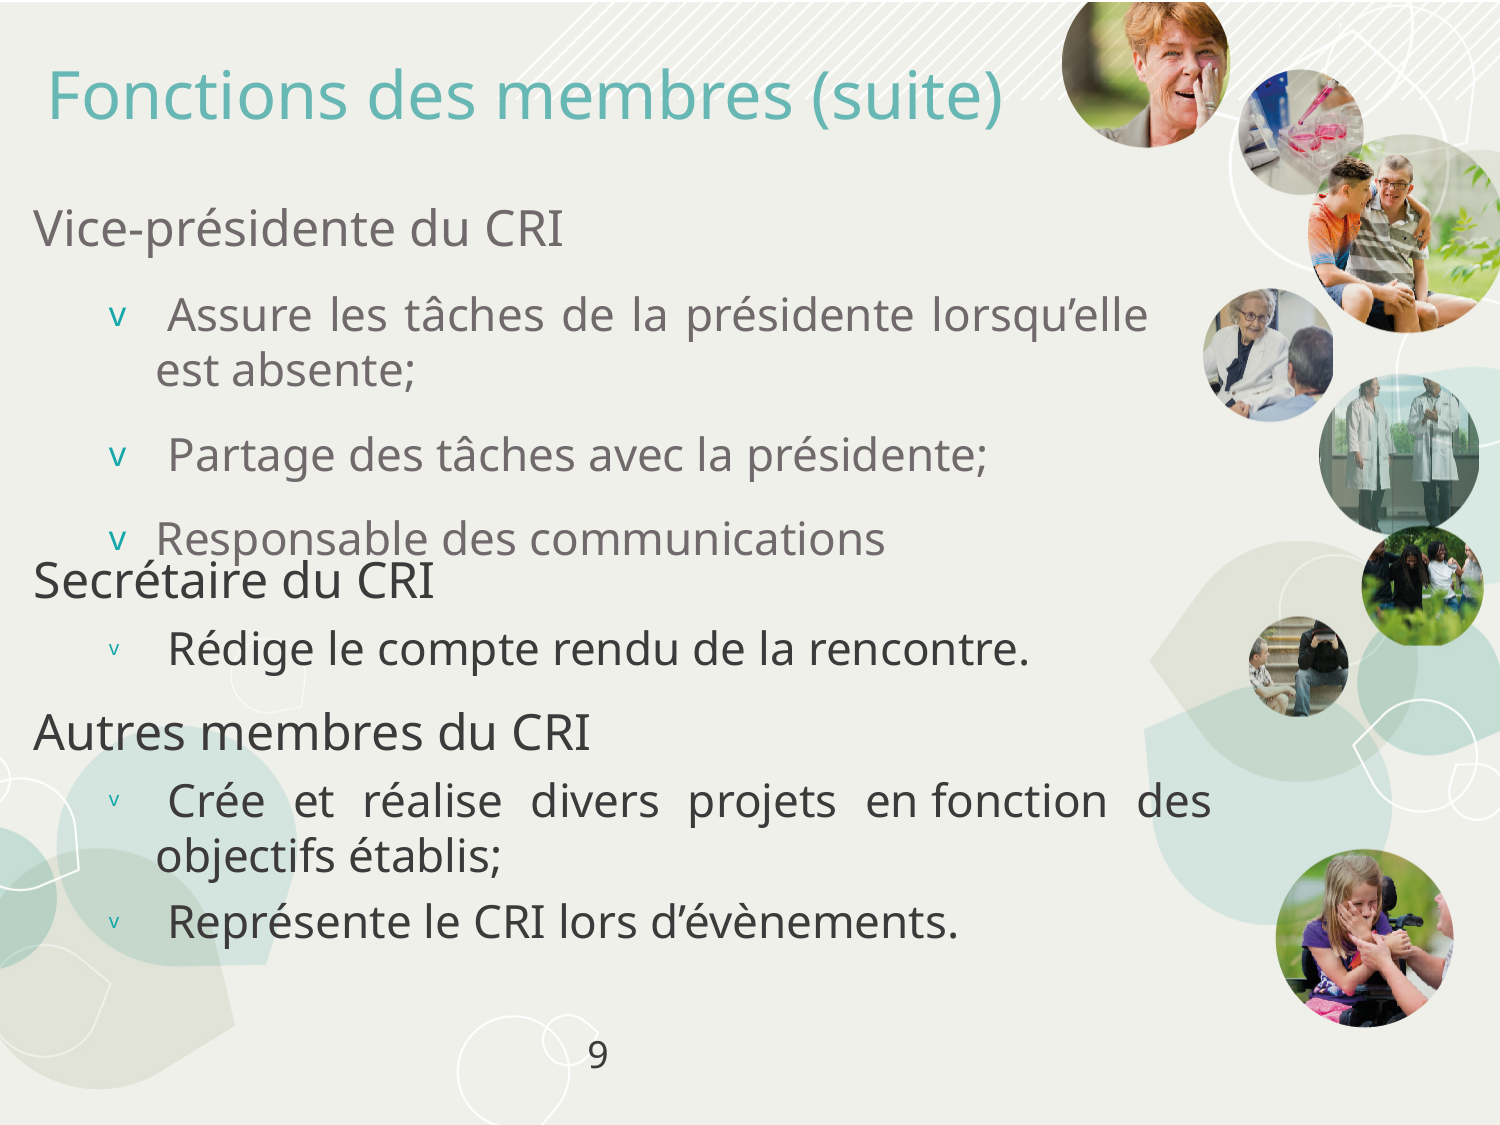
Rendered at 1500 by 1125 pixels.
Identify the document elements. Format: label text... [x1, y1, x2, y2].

slide_number <numéro> [572, 1023, 923, 1084]
picture [0, 2, 1500, 1125]
title Fonctions des membres (suite) [31, 45, 1138, 188]
list Vice-présidente du CRI Assure les tâches de la présidente lorsqu’elle est absente; Partage des tâches avec la présidente; Responsable des communications [18, 188, 1165, 541]
text_box Secrétaire du CRI Rédige le compte rendu de la rencontre. [18, 540, 1118, 692]
text_box Autres membres du CRI Crée et réalise divers projets en fonction des objectifs établis; Représente le CRI lors d’évènements. [18, 692, 1229, 971]
